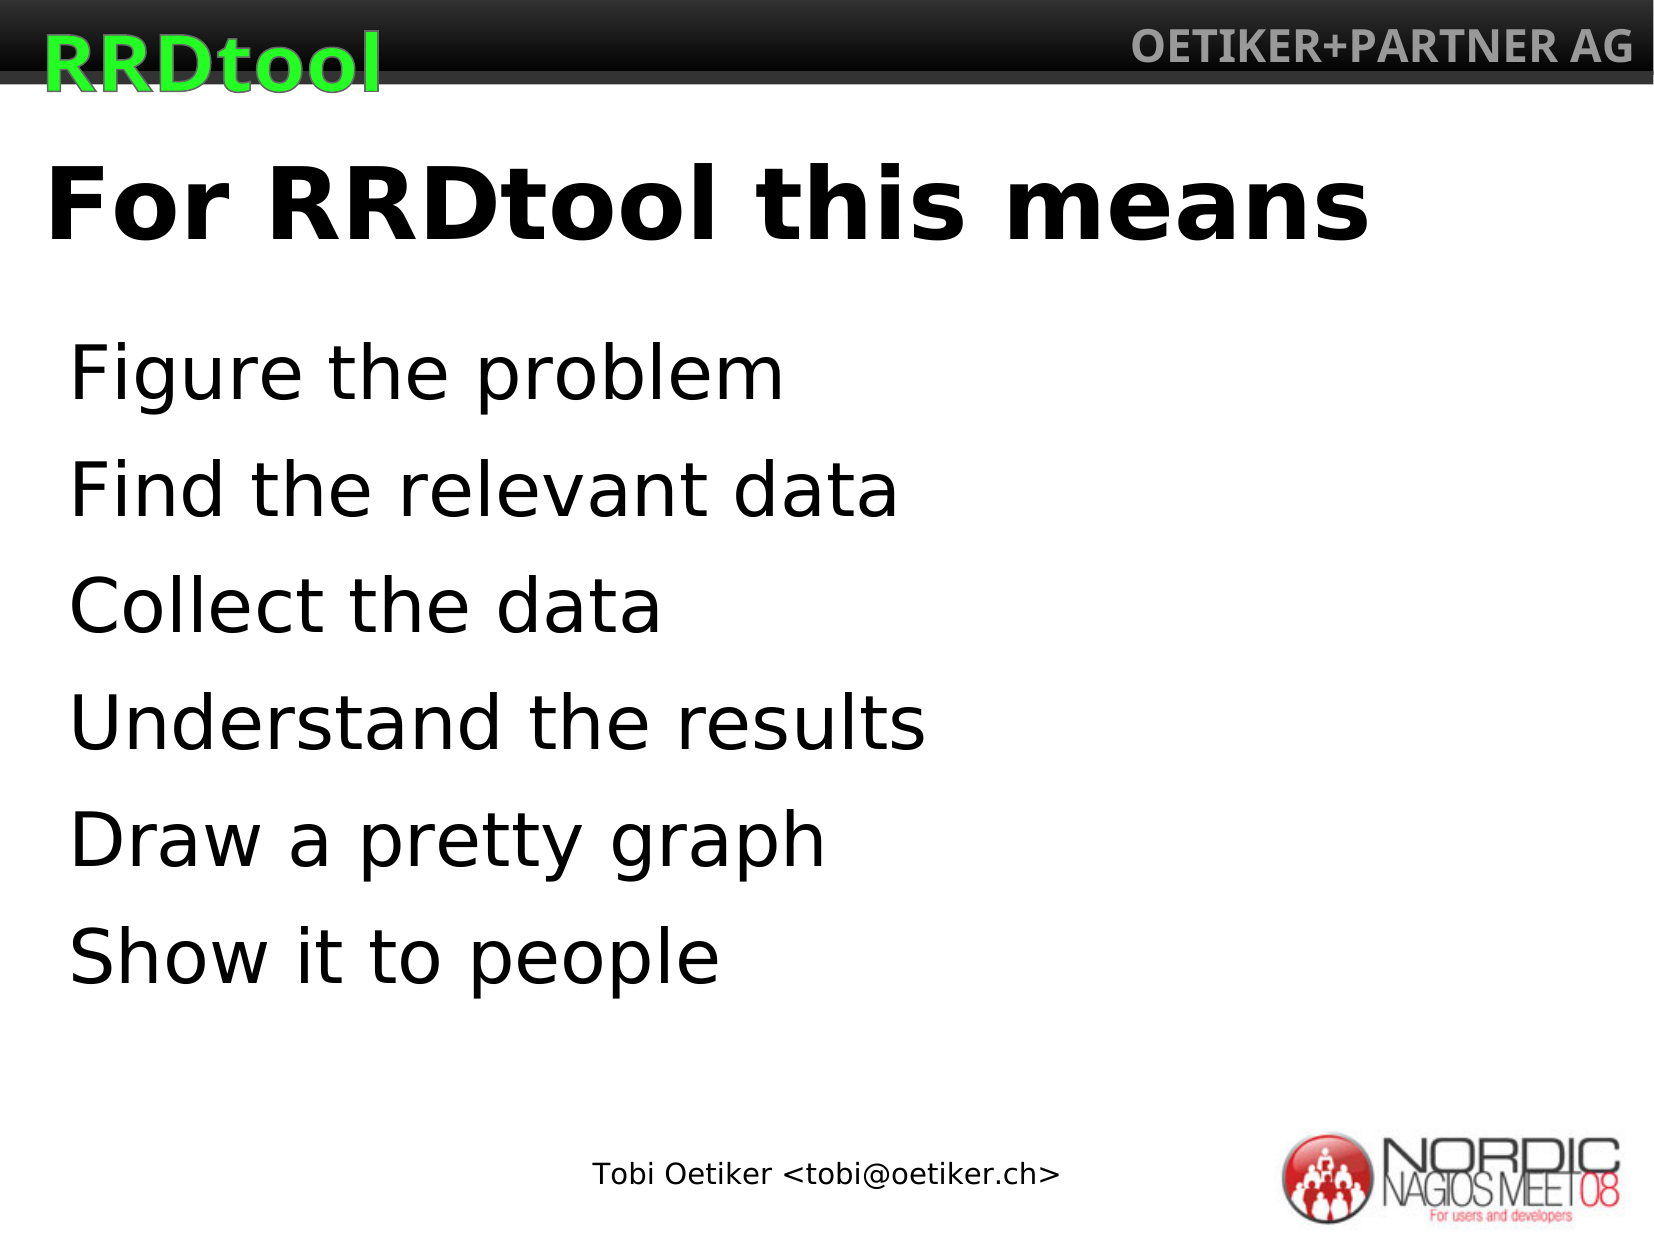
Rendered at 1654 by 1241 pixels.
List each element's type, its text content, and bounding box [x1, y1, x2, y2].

title For RRDtool this means [43, 132, 1582, 277]
picture [1262, 1116, 1654, 1241]
list Figure the problem Find the relevant data Collect the data Understand the results Draw a pretty graph Show it to people [50, 329, 1571, 1099]
